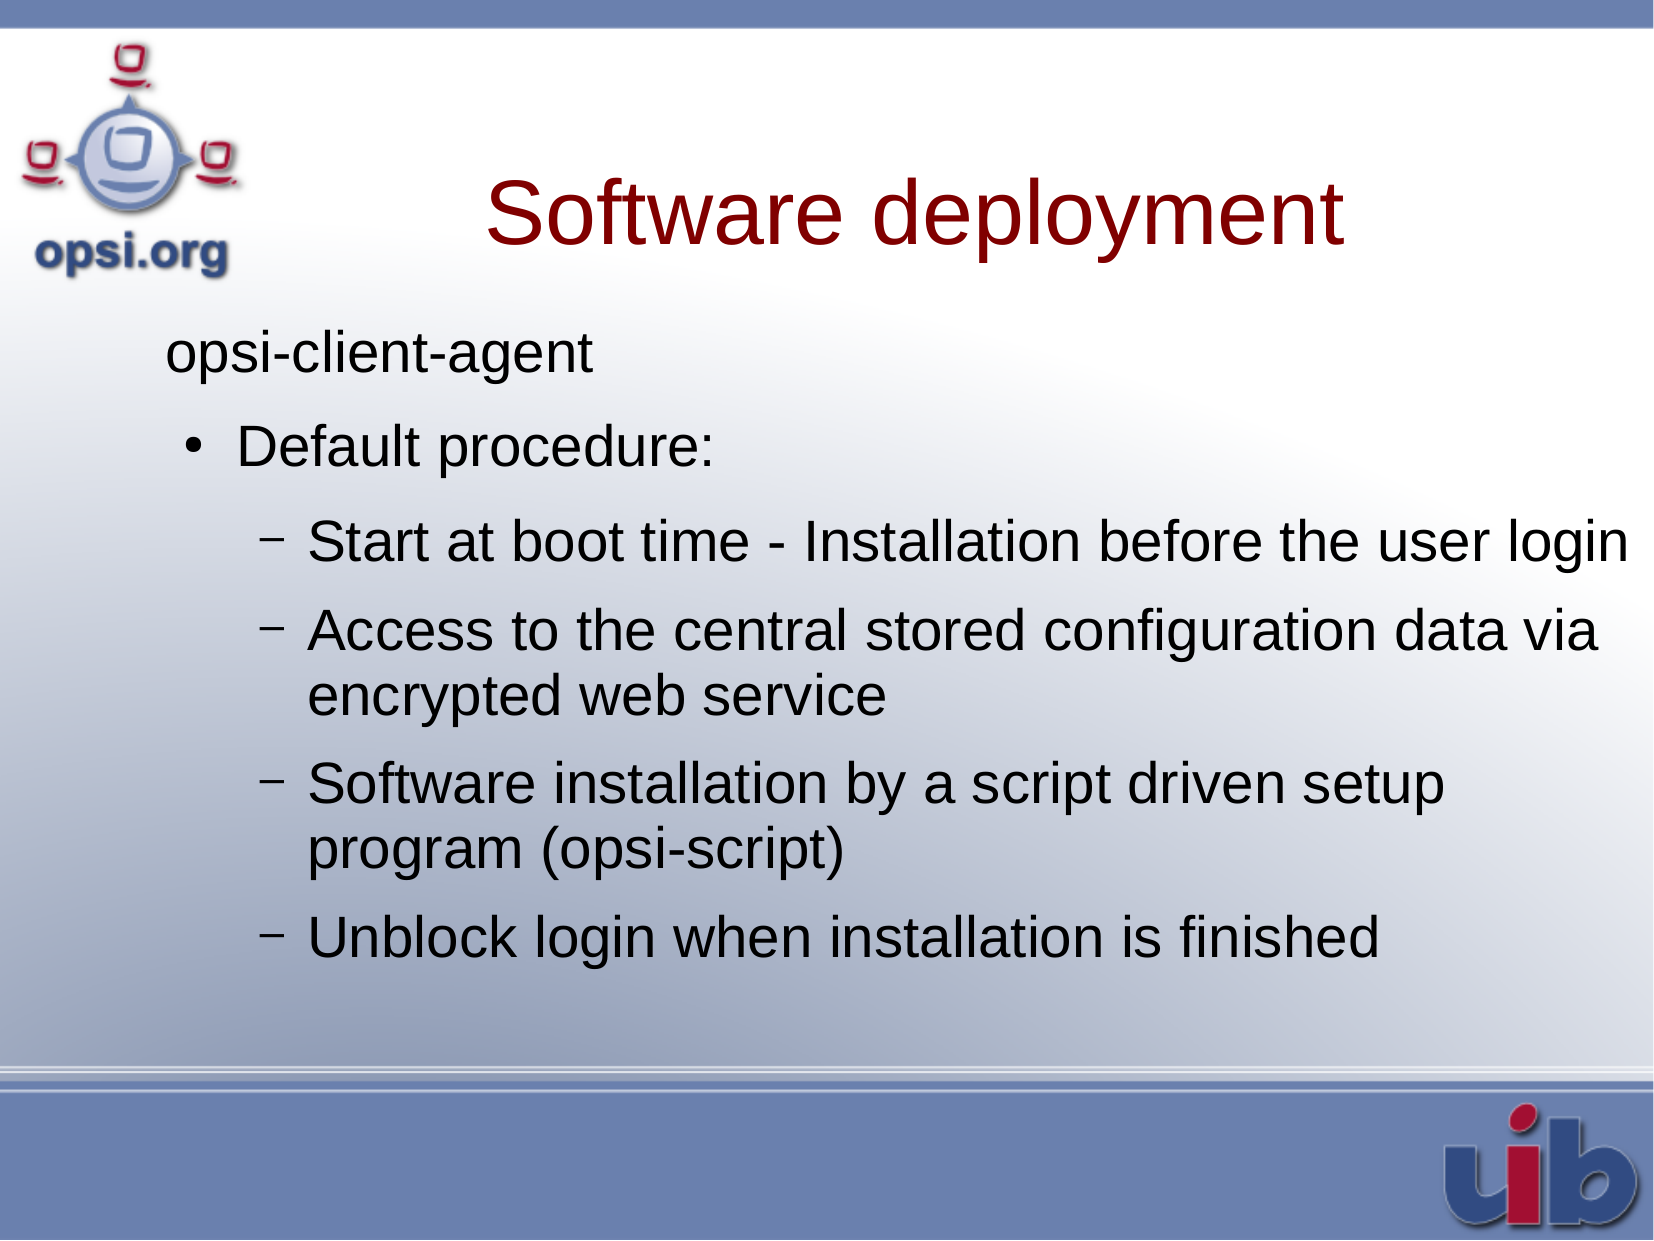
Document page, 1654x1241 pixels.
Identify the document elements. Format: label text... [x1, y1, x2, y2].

picture [0, 0, 1654, 1241]
title Software deployment [206, 147, 1625, 278]
list opsi-client-agent Default procedure: Start at boot time - Installation before the user login Access to the central stored configuration data via encrypted web service Software installation by a script driven setup program (opsi-script) Unblock login when installation is finished [165, 319, 1648, 1057]
